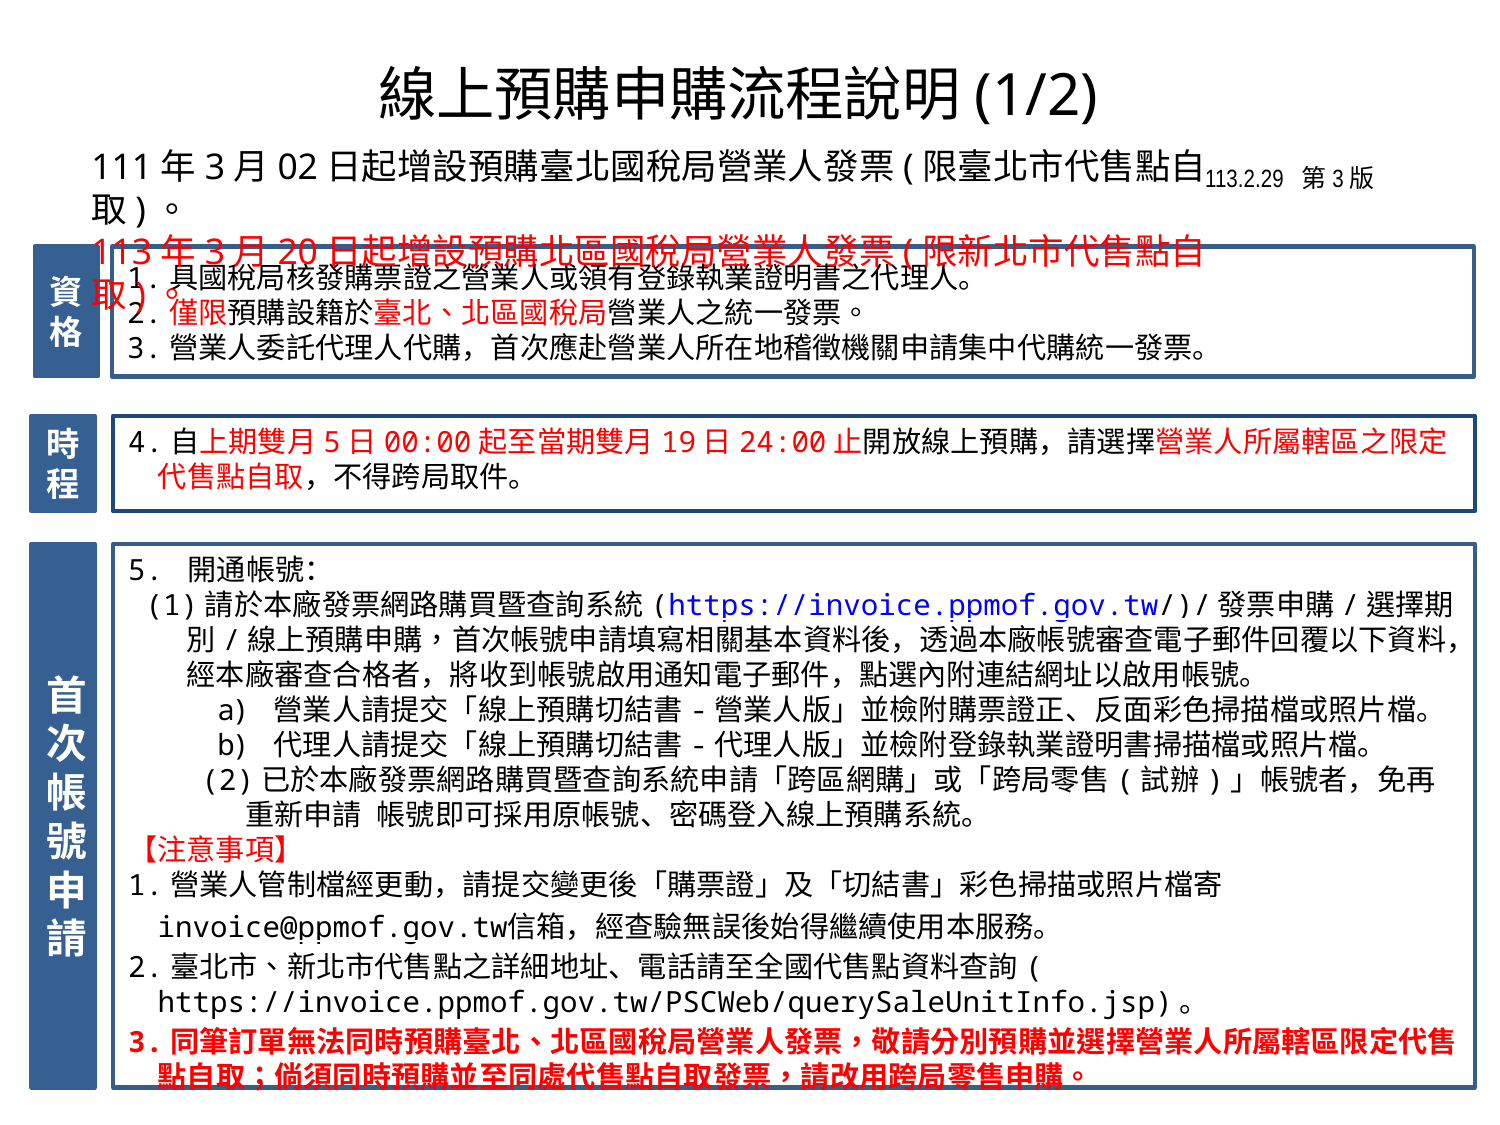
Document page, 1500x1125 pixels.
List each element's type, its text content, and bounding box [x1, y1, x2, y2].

text_box 1.具國稅局核發購票證之營業人或領有登錄執業證明書之代理人。 2.僅限預購設籍於臺北、北區國稅局營業人之統一發票。 3.營業人委託代理人代購，首次應赴營業人所在地稽徵機關申請集中代購統一發票。 [112, 246, 1474, 377]
text_box 首次 帳號 申請 [31, 544, 95, 1087]
text_box 時程 [31, 416, 95, 511]
text_box 線上預購申購流程說明(1/2) [18, 49, 1459, 130]
text_box 4.自上期雙月5日00:00起至當期雙月19日24:00止開放線上預購，請選擇營業人所屬轄區之限定代售點自取，不得跨局取件。 [113, 416, 1475, 511]
text_box 資格 [35, 246, 98, 376]
text_box 113.2.29 第3版 [1305, 155, 1474, 200]
text_box 111年3月02日起增設預購臺北國稅局營業人發票(限臺北市代售點自取)。 113年3月20日起增設預購北區國稅局營業人發票(限新北市代售點自取)。 [77, 137, 1305, 244]
text_box 5. 開通帳號： (1)請於本廠發票網路購買暨查詢系統(https://invoice.ppmof.gov.tw/)/發票申購/選擇期別/線上預購申購，首次帳號申請填寫相關基本資料後，透過本廠帳號審查電子郵件回覆以下資料，經本廠審查合格者，將收到帳號啟用通知電子郵件，點選內附連結網址以啟用帳號。 營業人請提交「線上預購切結書-營業人版」並檢附購票證正、反面彩色掃描檔或照片檔。 代理人請提交「線上預購切結書-代理人版」並檢附登錄執業證明書掃描檔或照片檔。 (2)已於本廠發票網路購買暨查詢系統申請「跨區網購」或「跨局零售(試辦)」帳號者，免再重新申請 帳號即可採用原帳號、密碼登入線上預購系統。 【注意事項】 1.營業人管制檔經更動，請提交變更後「購票證」及「切結書」彩色掃描或照片檔寄 invoice@ppmof.gov.tw信箱，經查驗無誤後始得繼續使用本服務。 2.臺北市、新北市代售點之詳細地址、電話請至全國代售點資料查詢(https://invoice.ppmof.gov.tw/PSCWeb/querySaleUnitInfo.jsp)。 3.同筆訂單無法同時預購臺北、北區國稅局營業人發票，敬請分別預購並選擇營業人所屬轄區限定代售點自取；倘須同時預購並至同處代售點自取發票，請改用跨局零售申購。 [113, 544, 1475, 1087]
